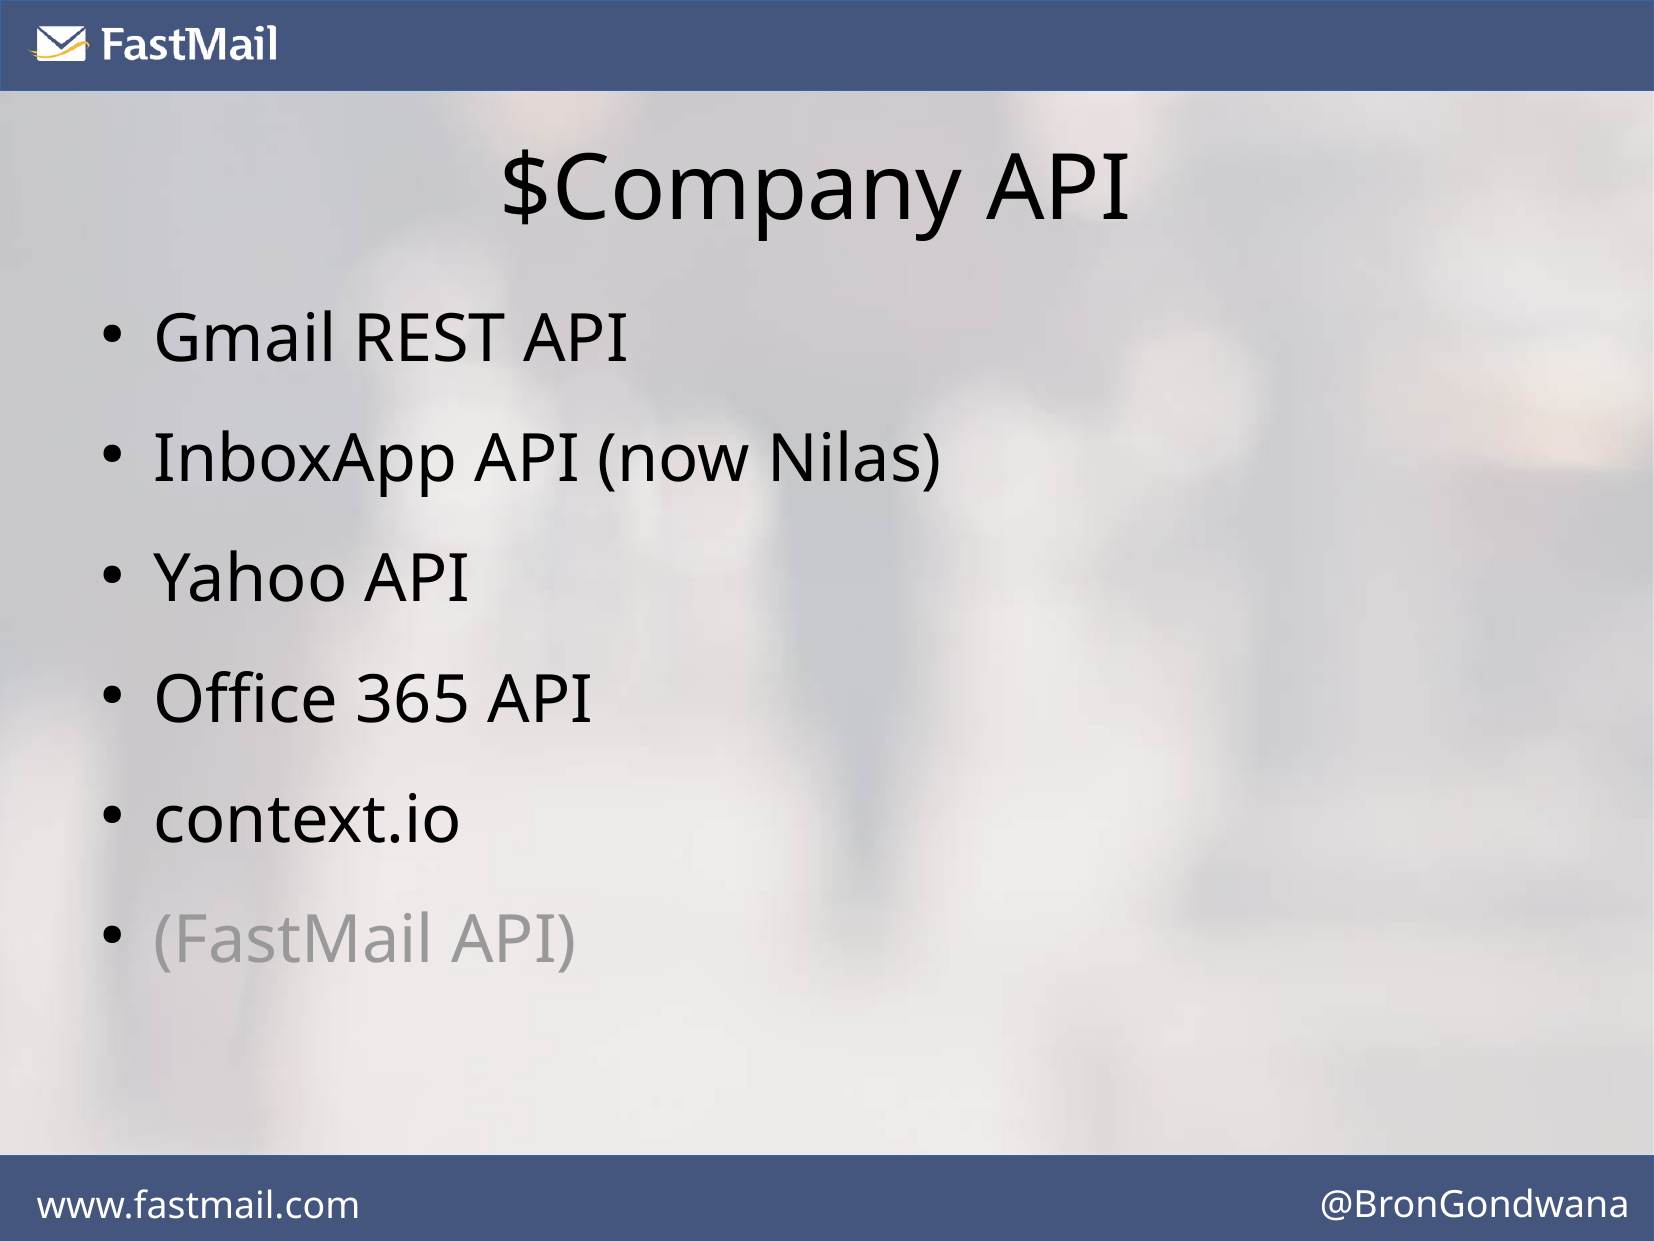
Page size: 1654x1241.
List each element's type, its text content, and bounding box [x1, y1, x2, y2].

list Gmail REST API InboxApp API (now Nilas) Yahoo API Office 365 API context.io (FastMail API) [82, 290, 1571, 1010]
title $Company API [71, 101, 1561, 267]
picture [0, 91, 1654, 1155]
picture [26, 8, 302, 78]
